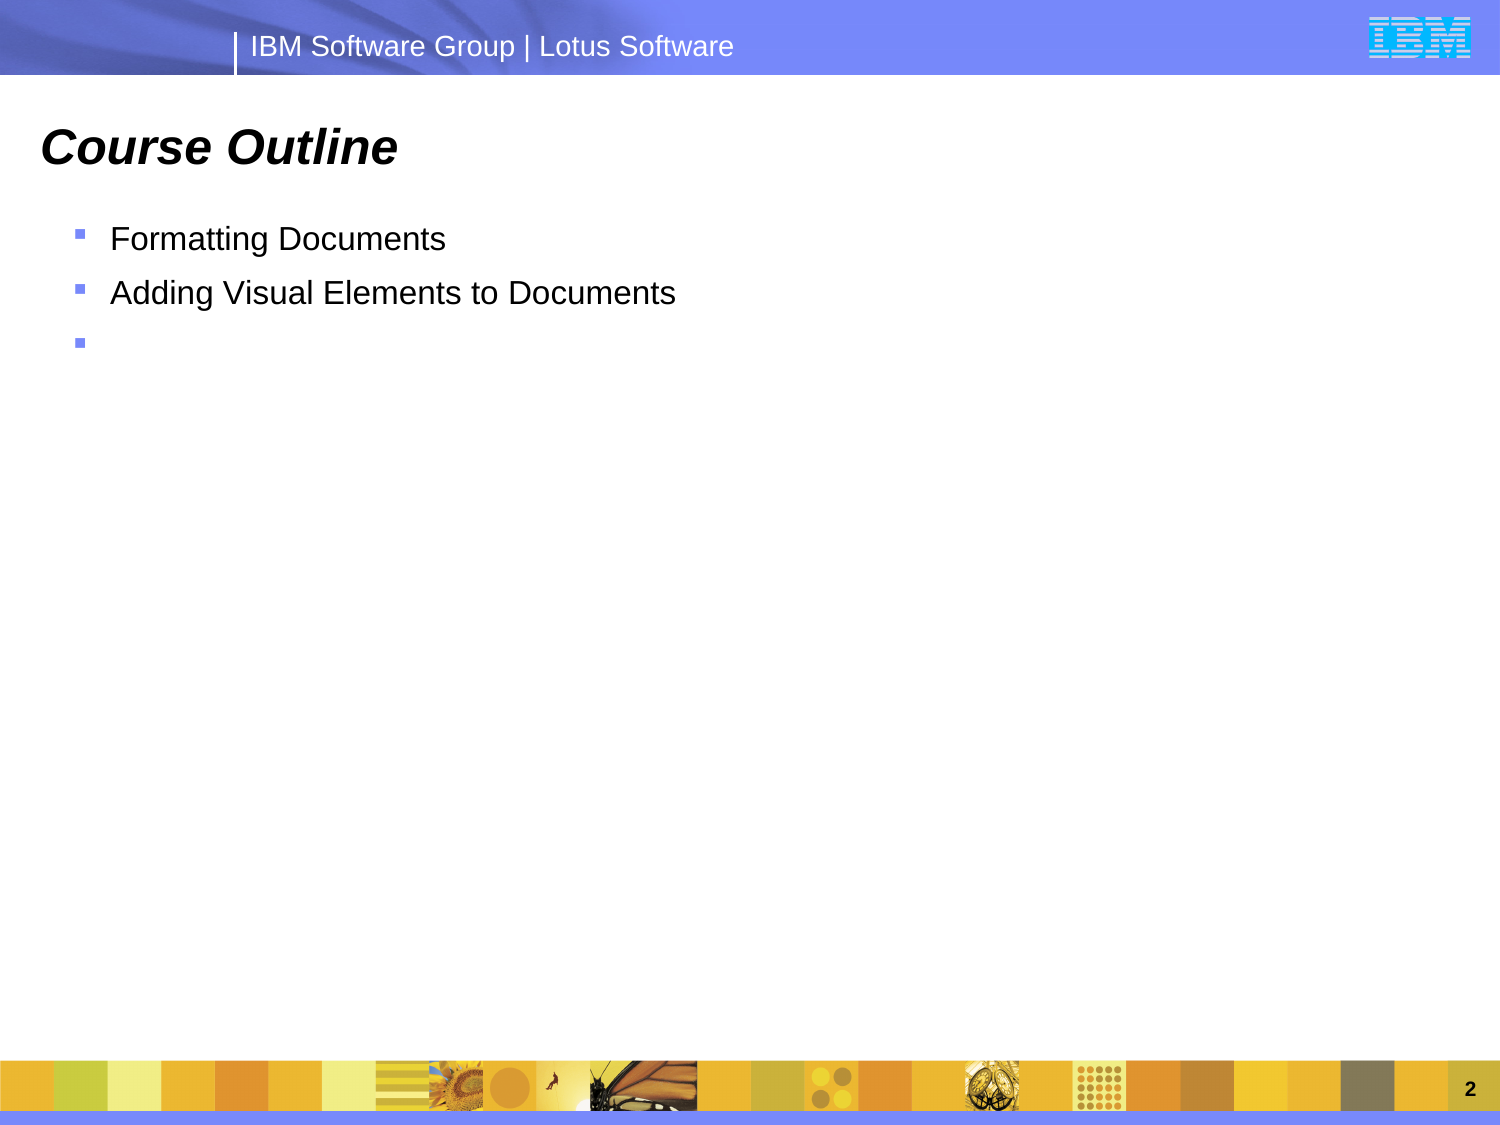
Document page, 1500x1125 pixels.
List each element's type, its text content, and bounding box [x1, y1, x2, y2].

picture [0, 0, 1500, 75]
text_box Formatting Documents Adding Visual Elements to Documents [57, 210, 1434, 1029]
title Course Outline [25, 114, 1378, 197]
picture [0, 1060, 1500, 1111]
